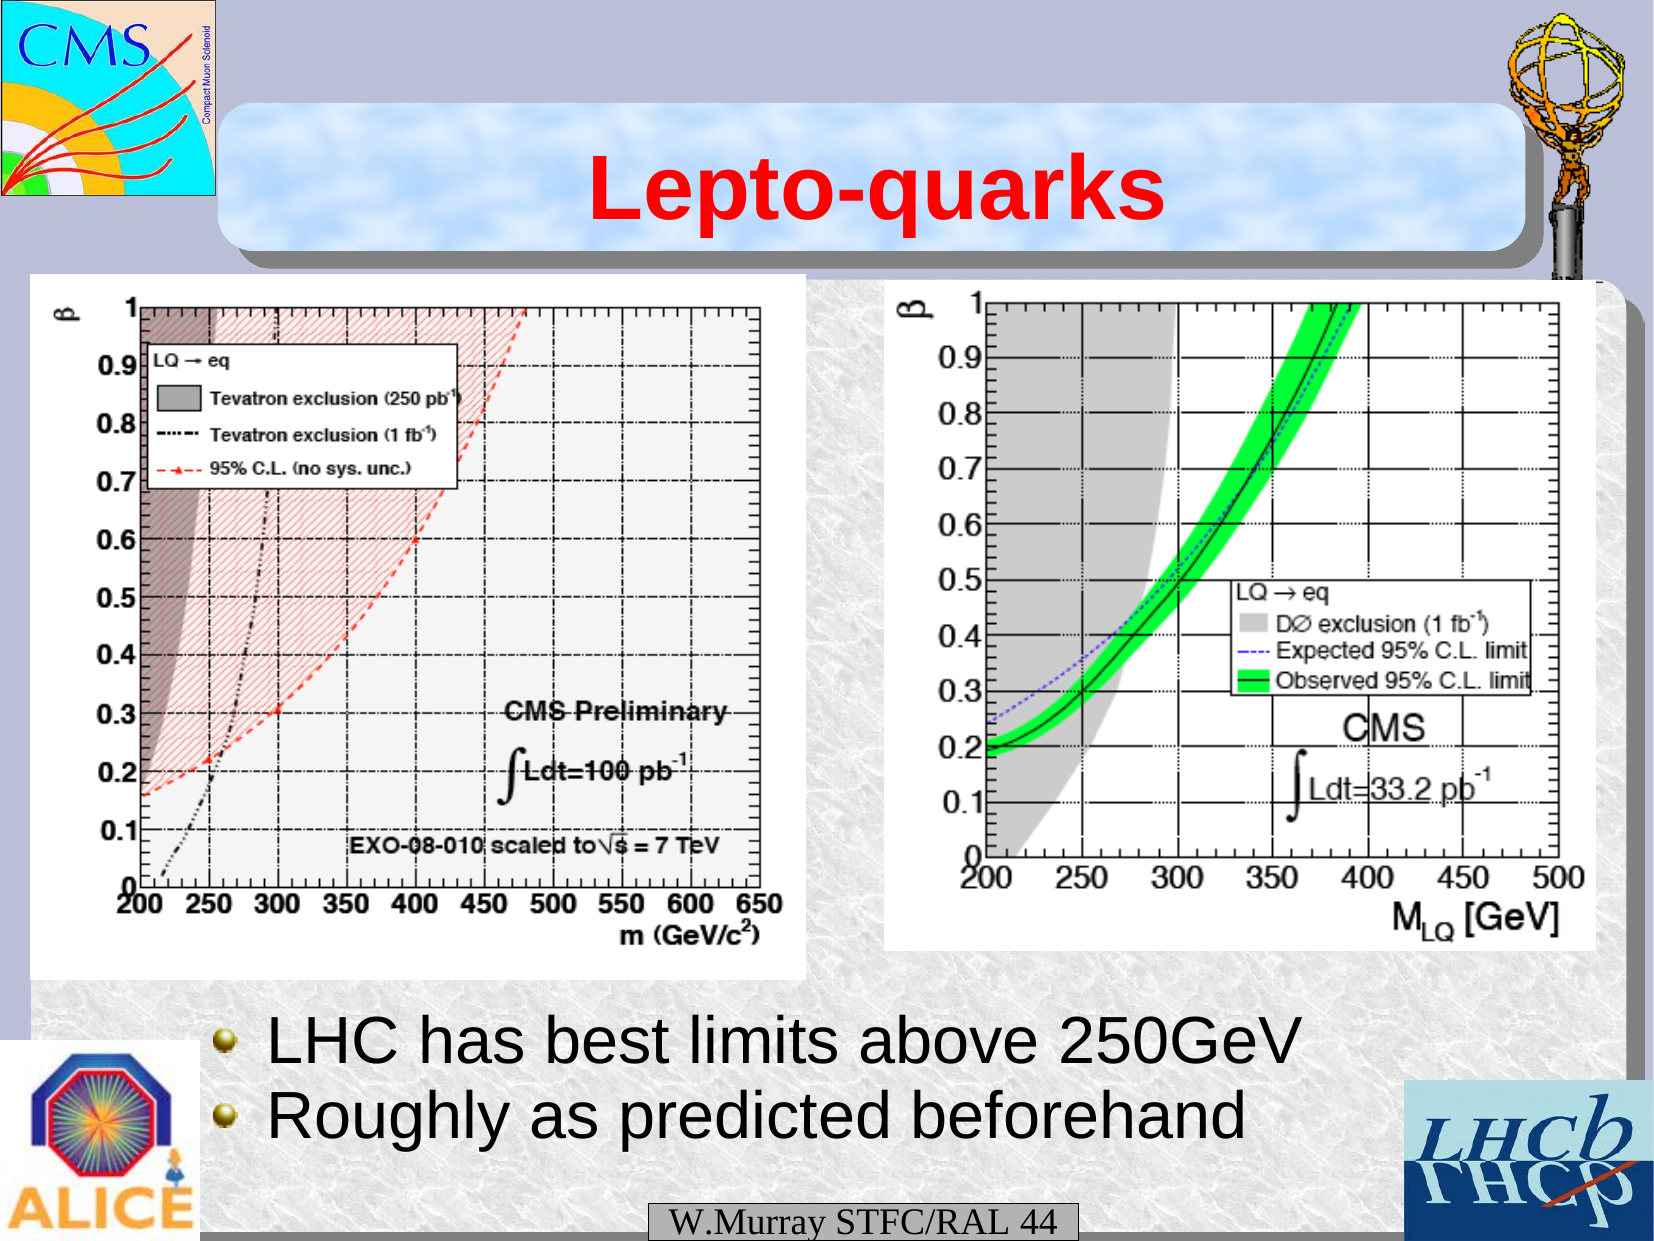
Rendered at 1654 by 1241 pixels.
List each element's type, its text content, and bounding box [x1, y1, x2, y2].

picture [0, 0, 216, 196]
list LHC has best limits above 250GeV Roughly as predicted beforehand [195, 1003, 1409, 1200]
picture [0, 0, 1654, 1241]
title Lepto-quarks [244, 112, 1512, 263]
